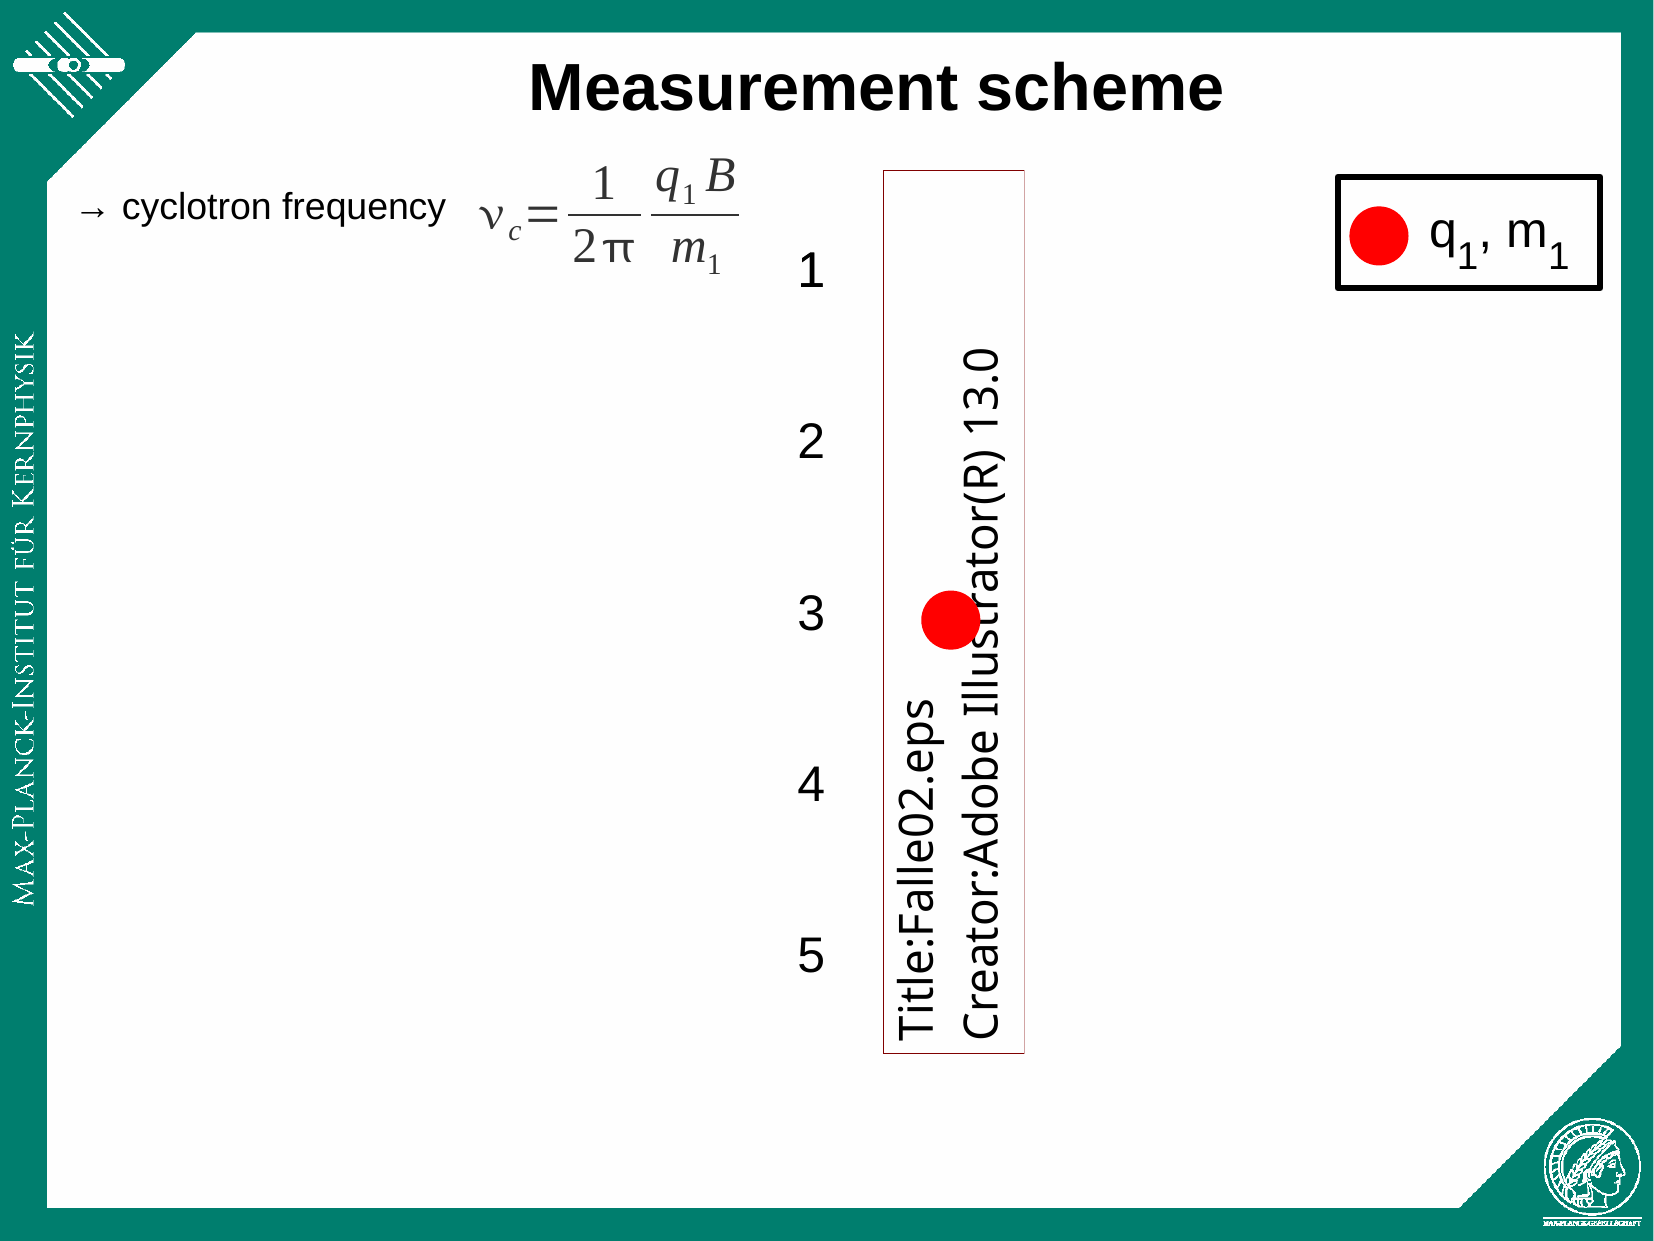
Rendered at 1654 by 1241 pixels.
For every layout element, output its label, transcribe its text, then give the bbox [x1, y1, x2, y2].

text_box Measurement scheme [194, 36, 1559, 132]
text_box q1, m1 [1337, 176, 1601, 289]
text_box → cyclotron frequency [59, 178, 472, 236]
text_box 5 [782, 915, 848, 991]
text_box 4 [782, 744, 848, 819]
text_box 1 [782, 230, 848, 306]
text_box [921, 590, 981, 650]
text_box 2 [782, 401, 848, 477]
picture [0, 0, 1654, 1241]
text_box 3 [782, 573, 848, 648]
chart [472, 148, 748, 281]
